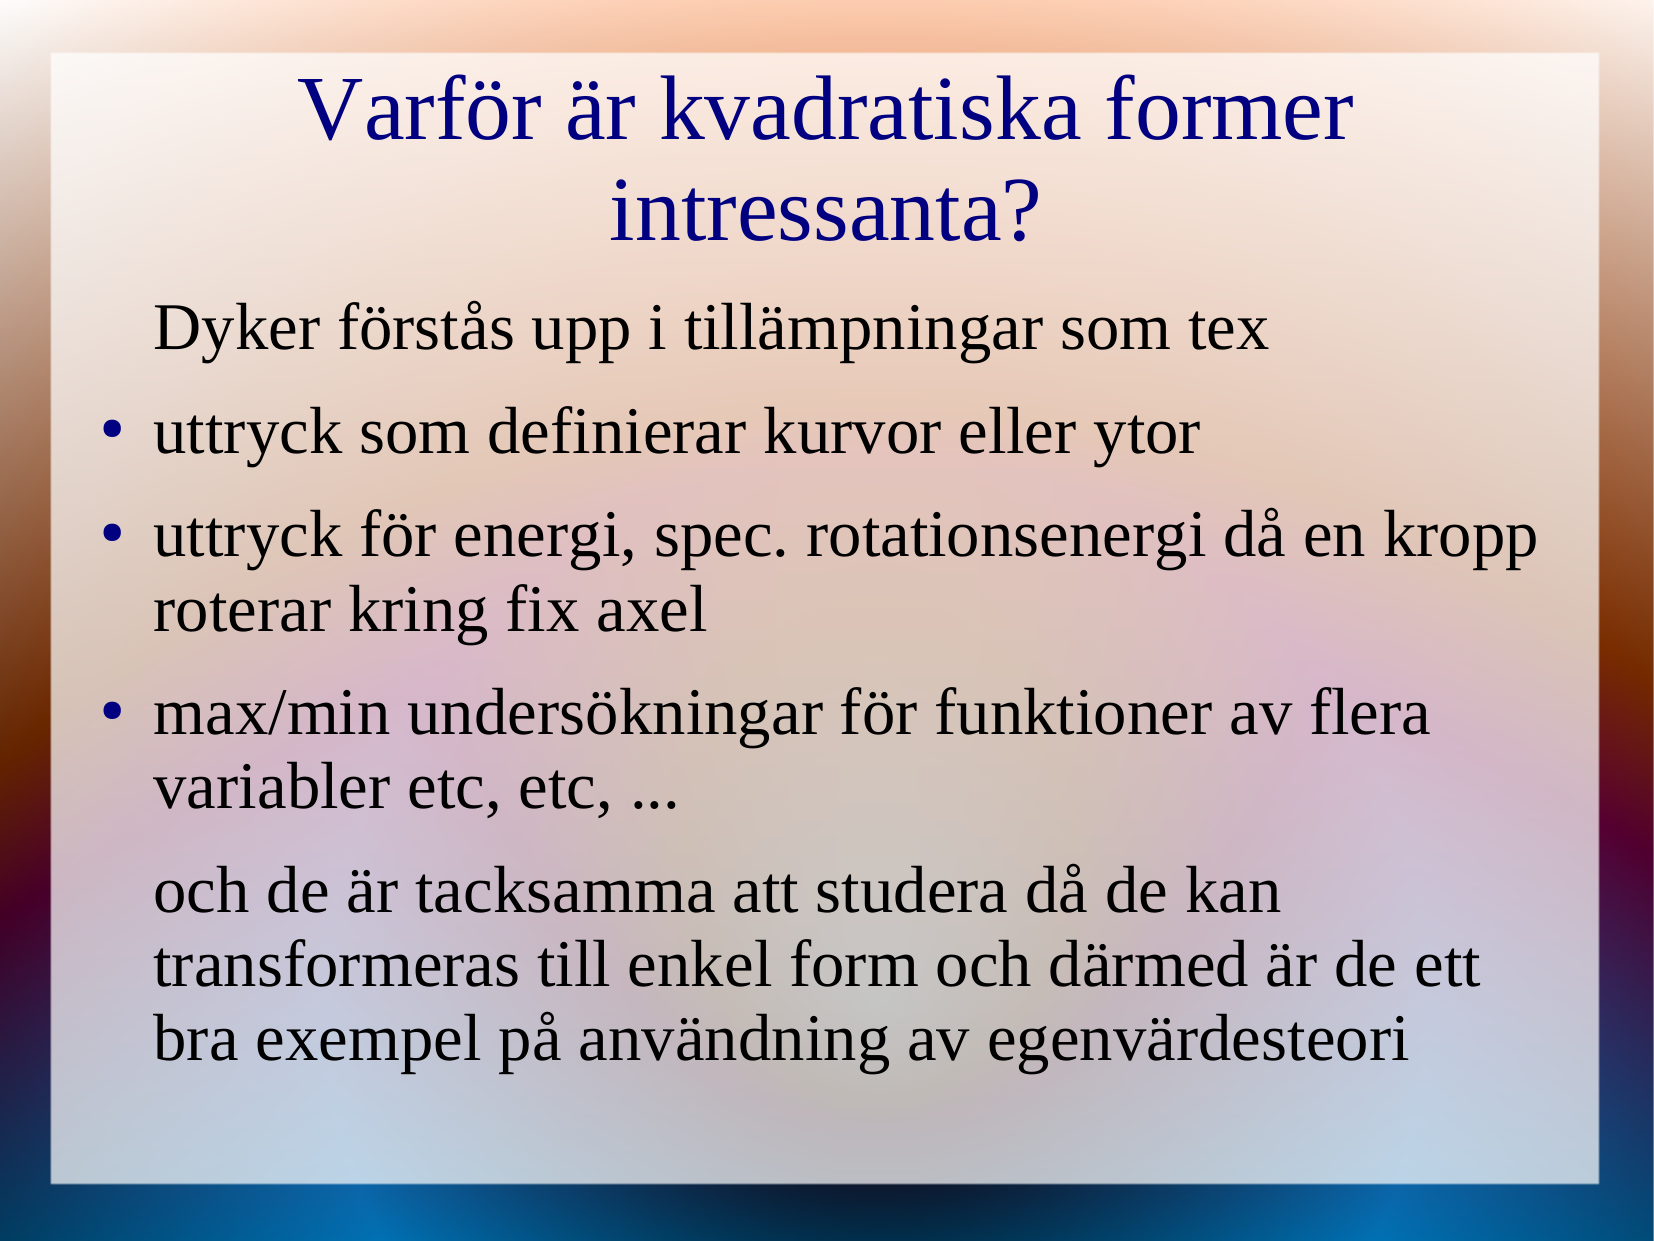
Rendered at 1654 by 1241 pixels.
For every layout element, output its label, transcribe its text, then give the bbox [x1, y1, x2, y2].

picture [0, 0, 1654, 1241]
list Dyker förstås upp i tillämpningar som tex uttryck som definierar kurvor eller ytor uttryck för energi, spec. rotationsenergi då en kropp roterar kring fix axel max/min undersökningar för funktioner av flera variabler etc, etc, ... och de är tacksamma att studera då de kan transformeras till enkel form och därmed är de ett bra exempel på användning av egenvärdesteori [82, 290, 1571, 1075]
title Varför är kvadratiska former intressanta? [82, 57, 1571, 261]
